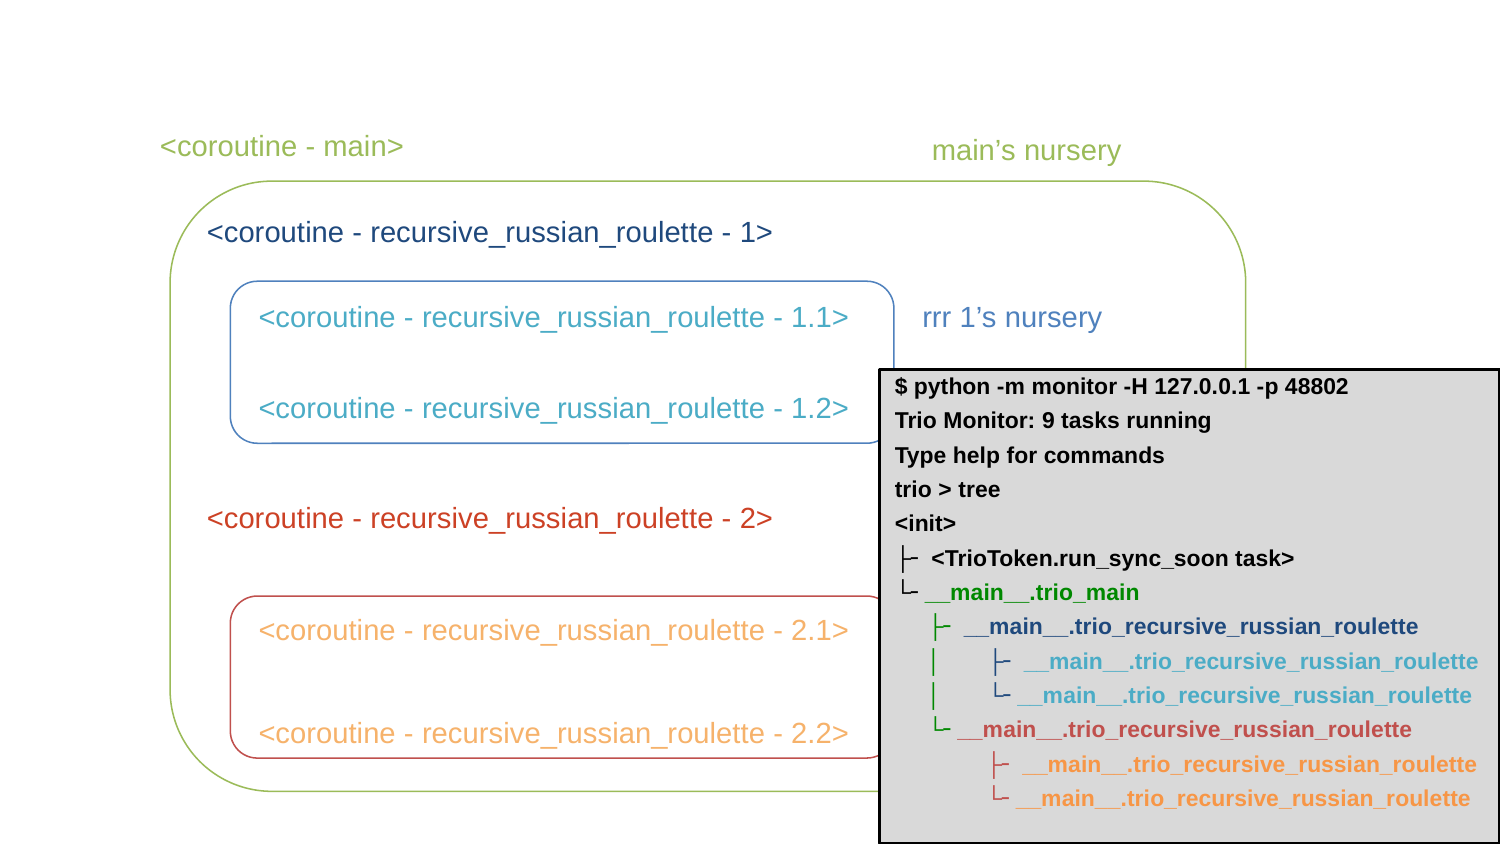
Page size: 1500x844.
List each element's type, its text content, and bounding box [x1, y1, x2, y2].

text_box <coroutine - recursive_russian_roulette - 2> [191, 484, 812, 546]
text_box $ python -m monitor -H 127.0.0.1 -p 48802 Trio Monitor: 9 tasks running Type help for commands trio > tree <init> ├╴ <TrioToken.run_sync_soon task> └╴__main__.trio_main ├╴ __main__.trio_recursive_russian_roulette │ ├╴ __main__.trio_recursive_russian_roulette │ └╴__main__.trio_recursive_russian_roulette └╴__main__.trio_recursive_russian_roulette ├╴ __main__.trio_recursive_russian_roulette └╴__main__.trio_recursive_russian_roulette [879, 369, 1500, 844]
text_box <coroutine - recursive_russian_roulette - 1.1> [881, 283, 907, 344]
text_box <coroutine - recursive_russian_roulette - 2.2> [243, 756, 879, 760]
text_box rrr 1’s nursery [907, 283, 1176, 344]
text_box <coroutine - recursive_russian_roulette - 1> [191, 198, 812, 259]
text_box <coroutine - recursive_russian_roulette - 1.1> [243, 283, 893, 344]
text_box <coroutine - recursive_russian_roulette - 2.1> [243, 597, 879, 657]
text_box <coroutine - recursive_russian_roulette - 1.2> [243, 374, 879, 435]
text_box <coroutine - main> [145, 112, 651, 174]
text_box main’s nursery [916, 115, 1186, 177]
text_box <coroutine - recursive_russian_roulette - 2.2> [243, 699, 879, 757]
